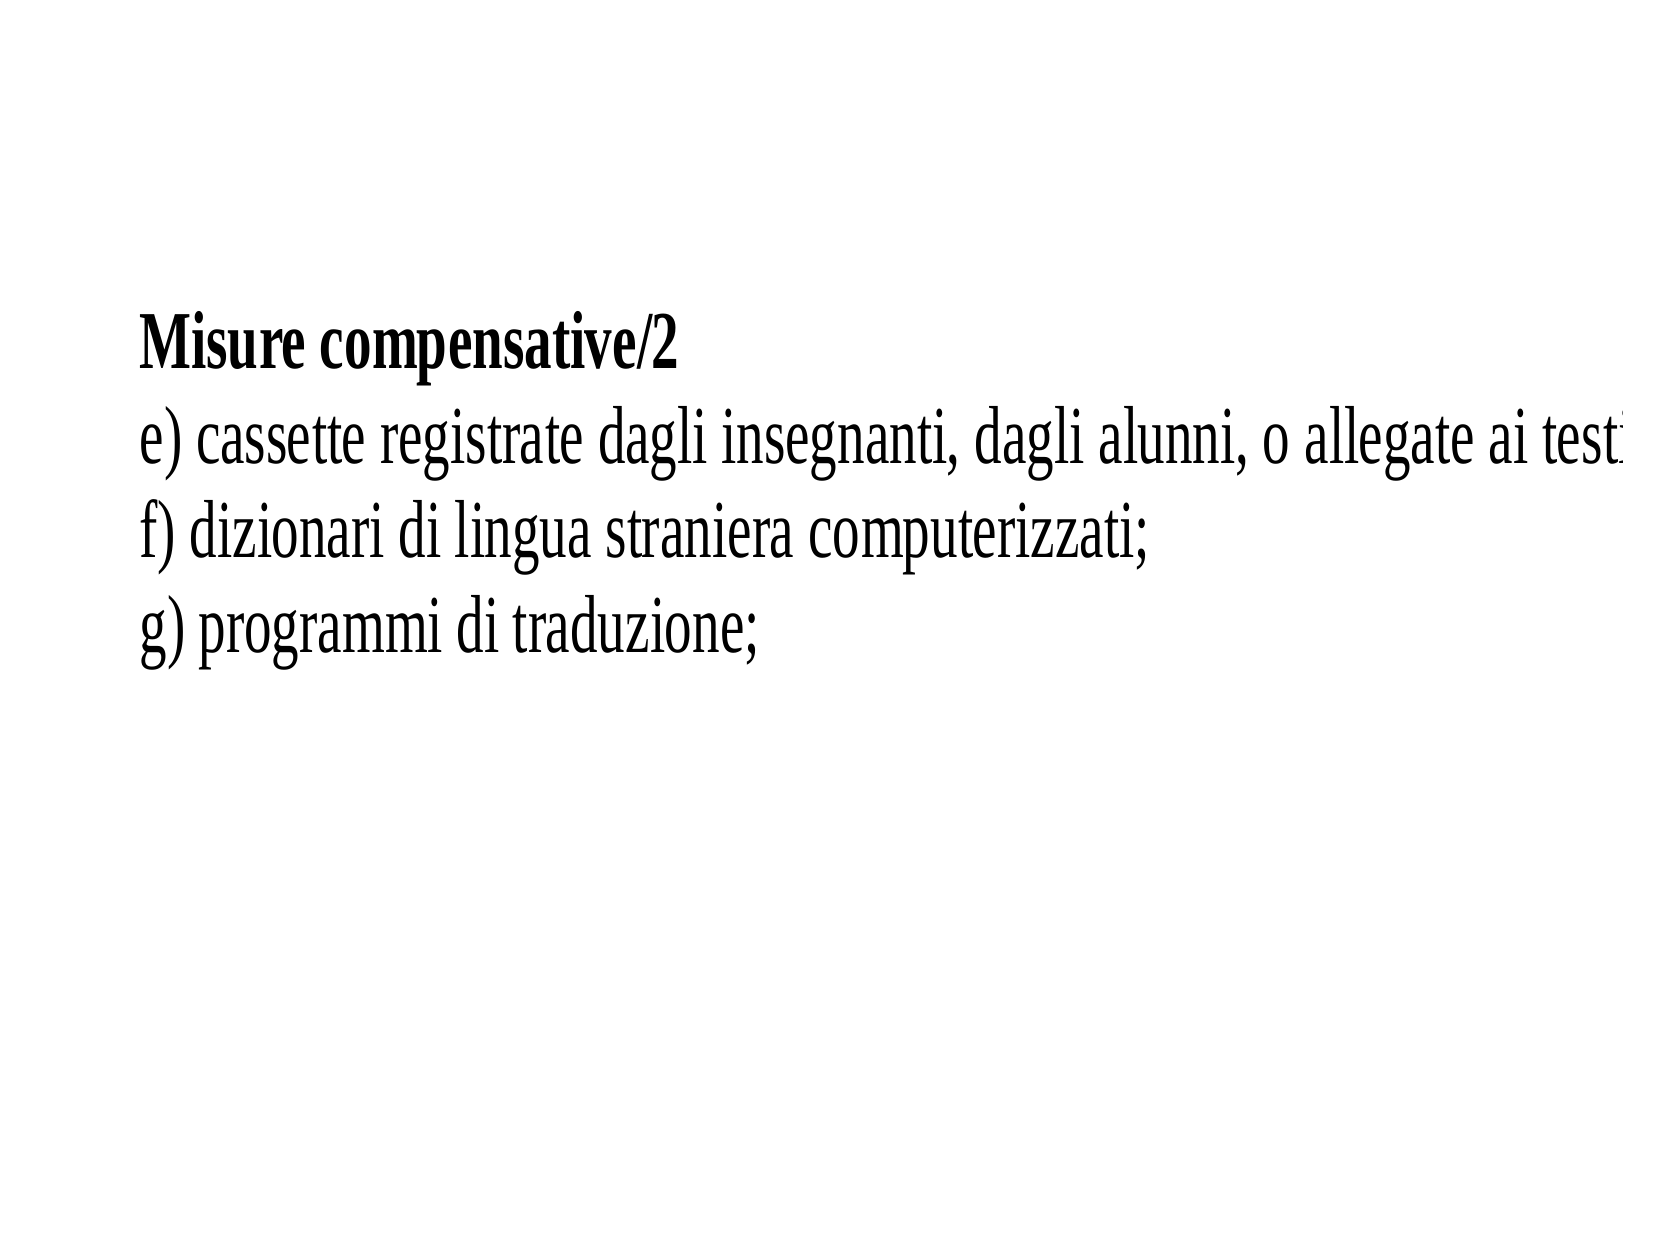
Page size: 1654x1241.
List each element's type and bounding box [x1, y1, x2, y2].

chart [0, 0, 1623, 680]
